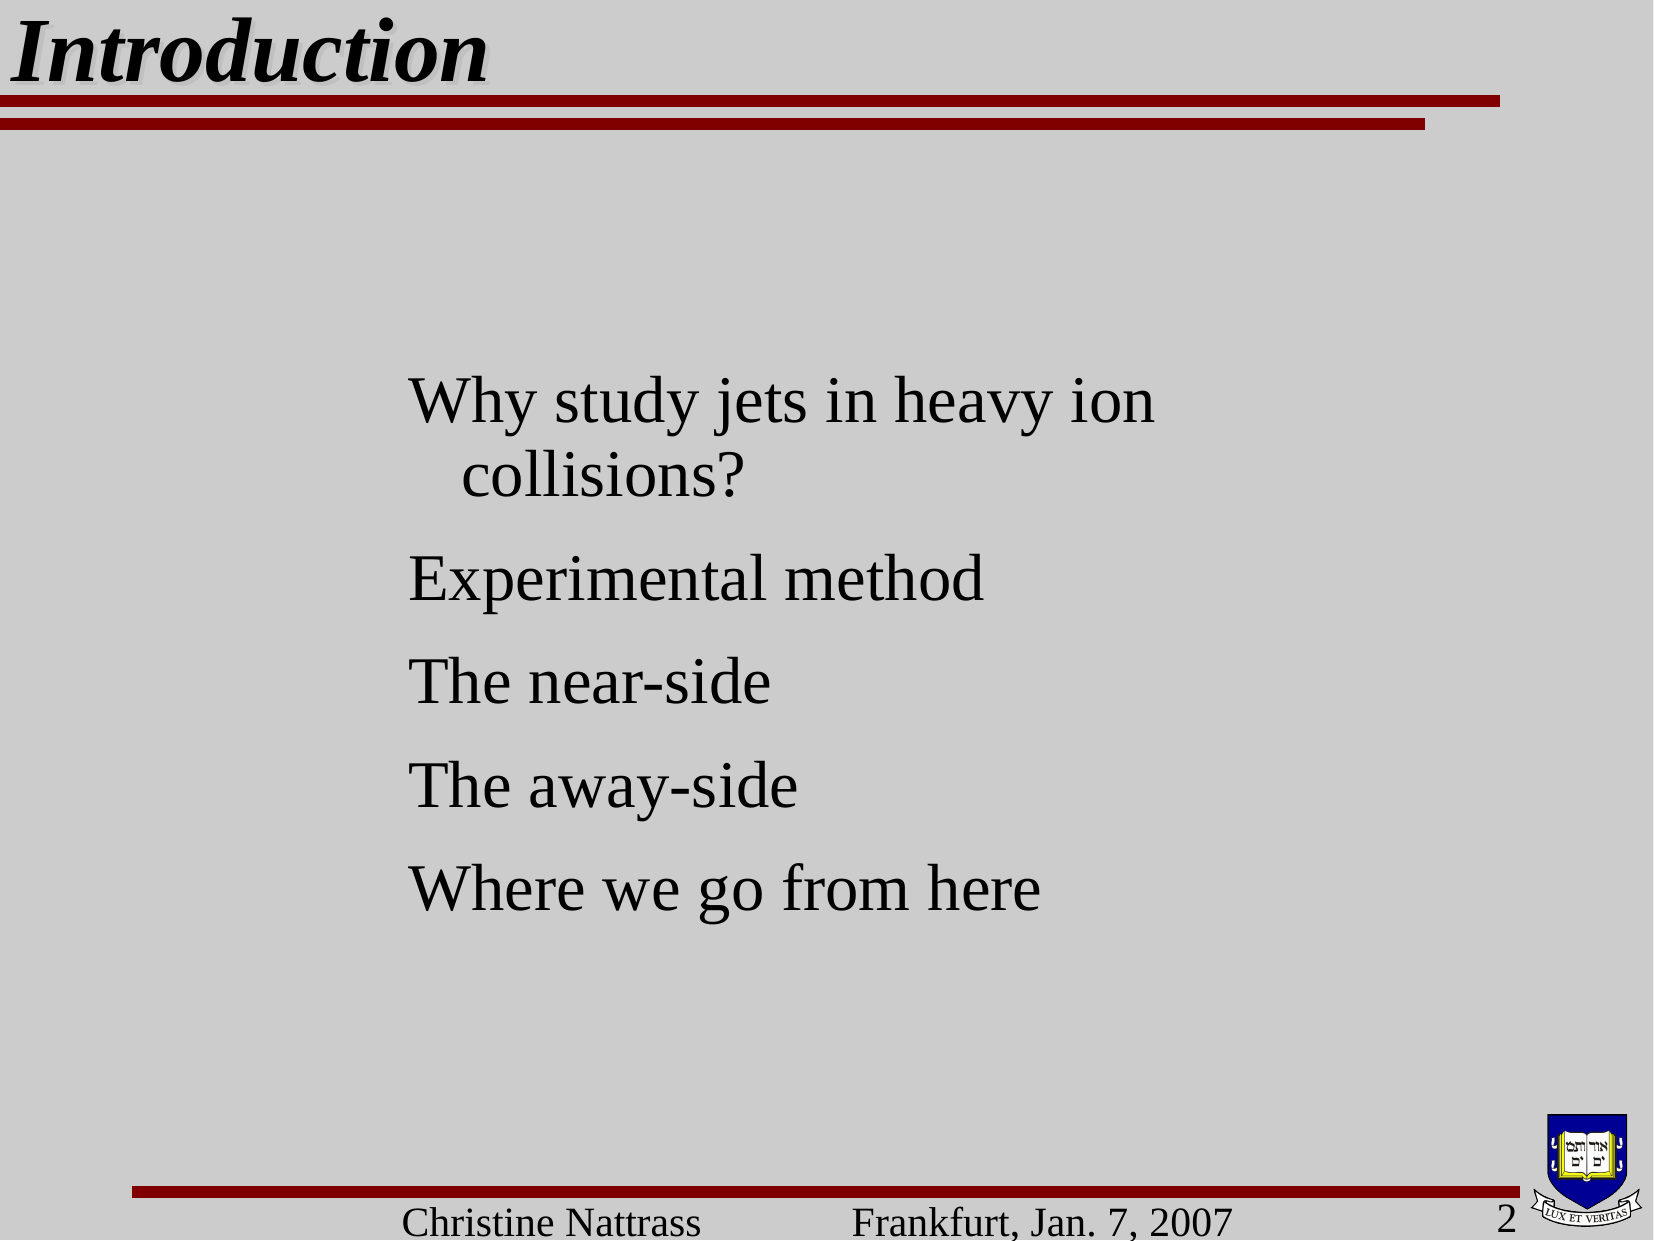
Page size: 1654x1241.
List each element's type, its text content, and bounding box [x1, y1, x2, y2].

title Introduction [11, 0, 1512, 154]
picture [1530, 1114, 1643, 1227]
list Why study jets in heavy ion collisions? Experimental method The near-side The away-side Where we go from here [390, 362, 1441, 1167]
